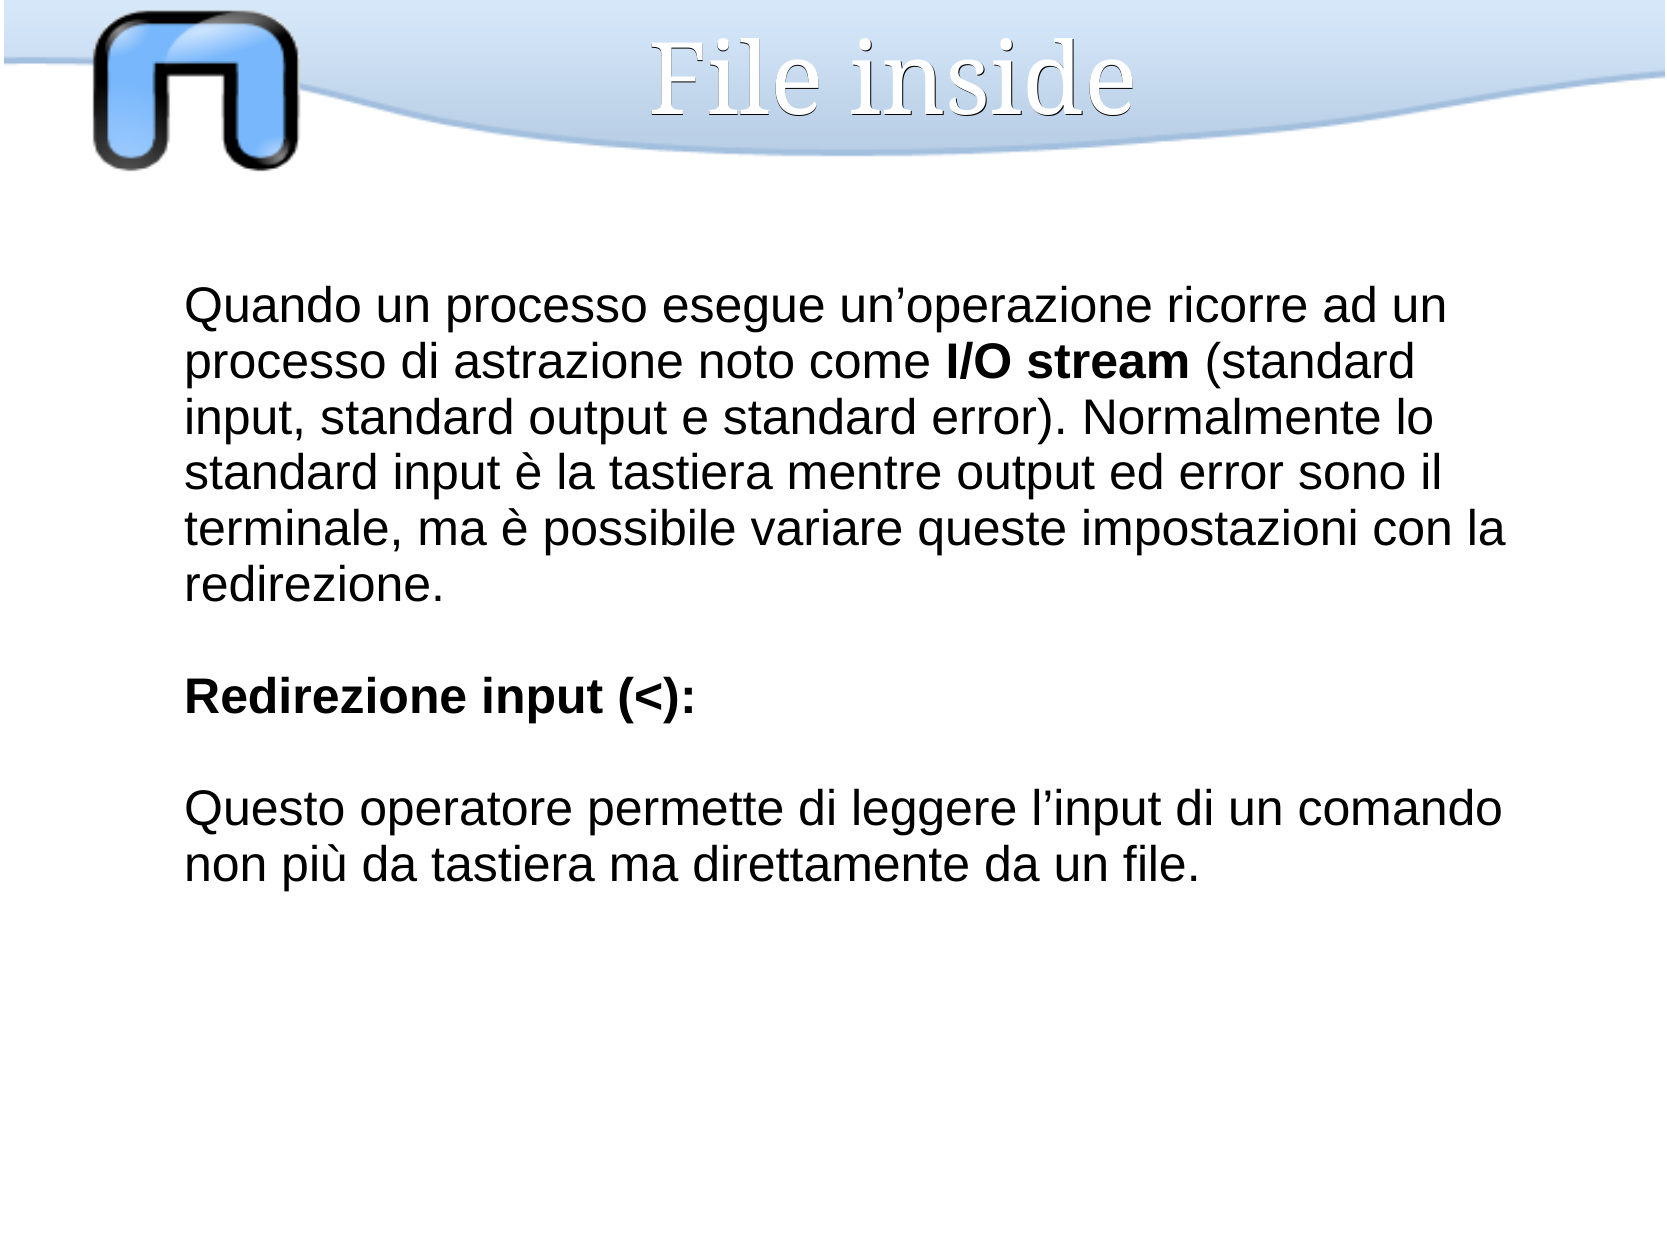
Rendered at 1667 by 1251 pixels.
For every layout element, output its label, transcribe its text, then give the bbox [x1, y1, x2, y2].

text_box File inside [373, 0, 1497, 159]
list Quando un processo esegue un’operazione ricorre ad un processo di astrazione noto come I/O stream (standard input, standard output e standard error). Normalmente lo standard input è la tastiera mentre output ed error sono il terminale, ma è possibile variare queste impostazioni con la redirezione. Redirezione input (<): Questo operatore permette di leggere l’input di un comando non più da tastiera ma direttamente da un file. [184, 277, 1526, 1034]
picture [0, 0, 1667, 1251]
